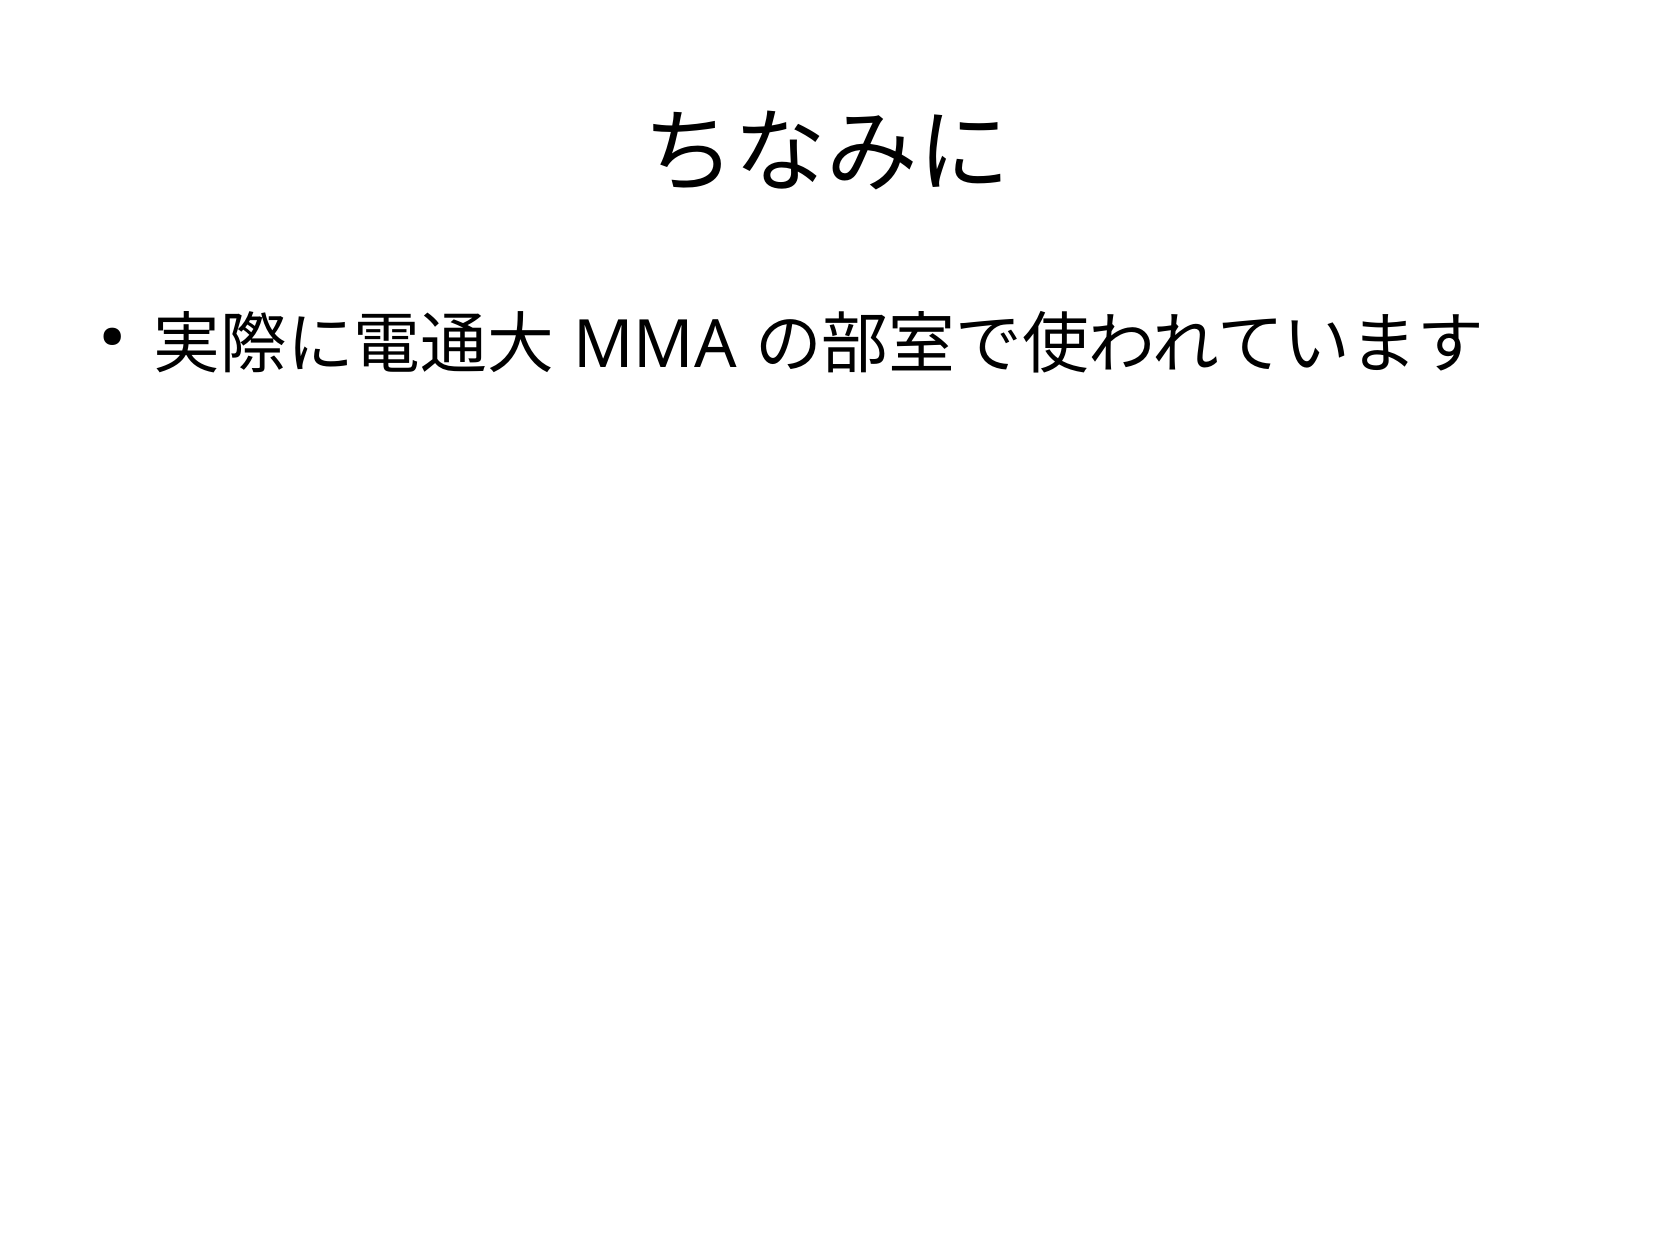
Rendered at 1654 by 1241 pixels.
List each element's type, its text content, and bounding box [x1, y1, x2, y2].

title ちなみに [82, 49, 1571, 257]
list 実際に電通大MMAの部室で使われています [82, 290, 1538, 1010]
